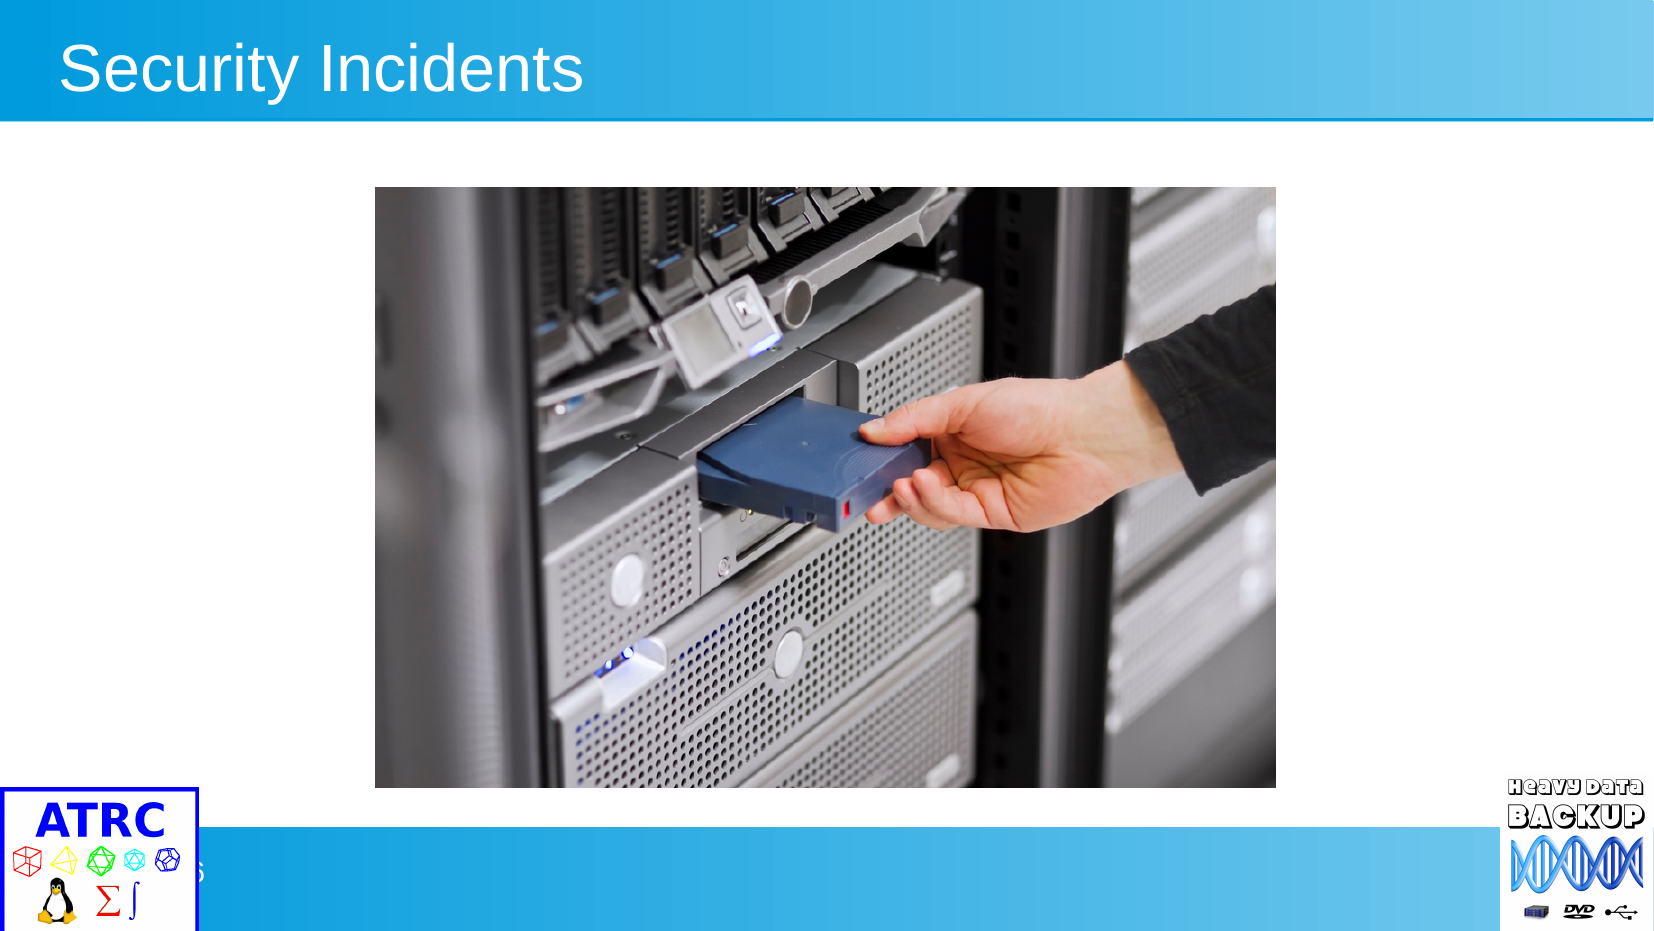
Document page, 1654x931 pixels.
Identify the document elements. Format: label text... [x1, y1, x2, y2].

title Security Incidents [59, 29, 1595, 108]
picture [1500, 771, 1654, 931]
picture [0, 787, 199, 931]
picture [375, 187, 1276, 788]
